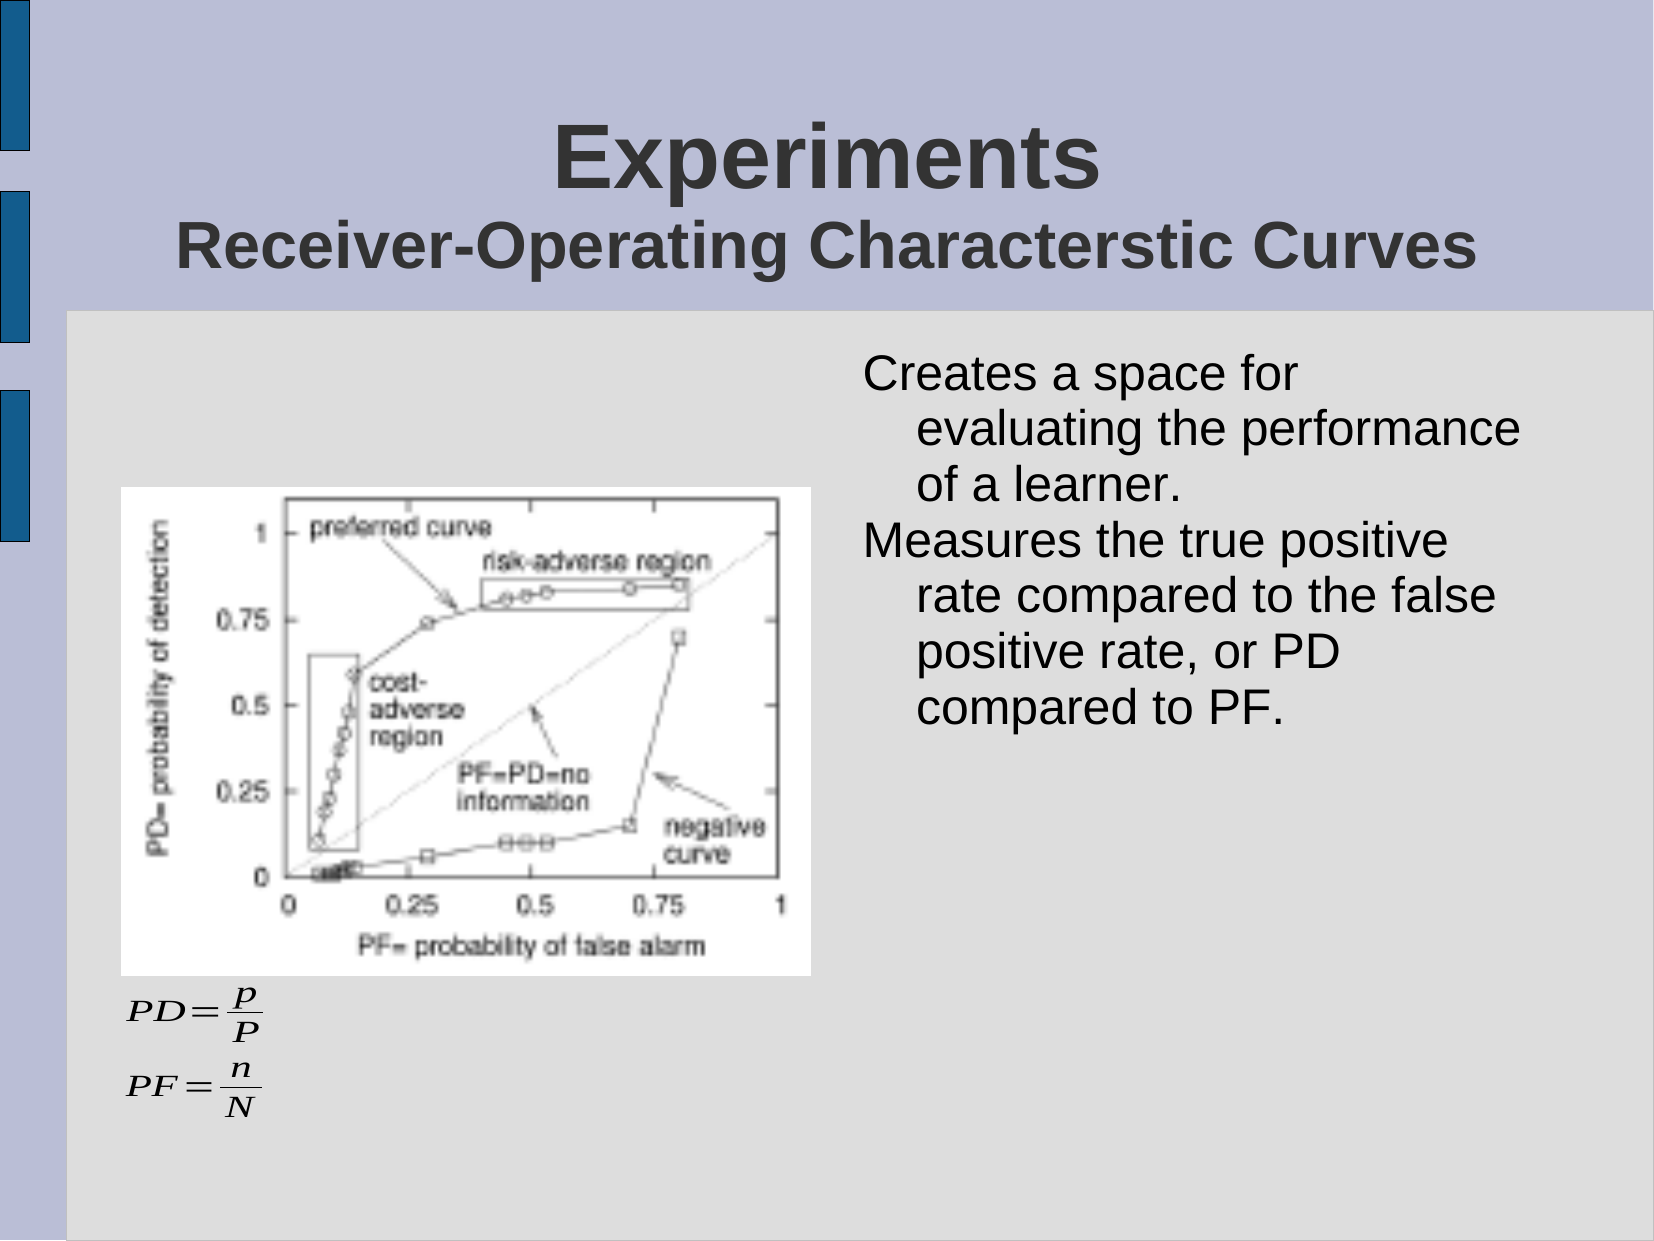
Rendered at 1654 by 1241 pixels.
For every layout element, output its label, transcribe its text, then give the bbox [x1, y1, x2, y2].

title Experiments Receiver-Operating Characterstic Curves [121, 91, 1534, 299]
chart [112, 975, 275, 1126]
list Creates a space for evaluating the performance of a learner. Measures the true positive rate compared to the false positive rate, or PD compared to PF. [845, 344, 1535, 1127]
picture [121, 487, 811, 976]
